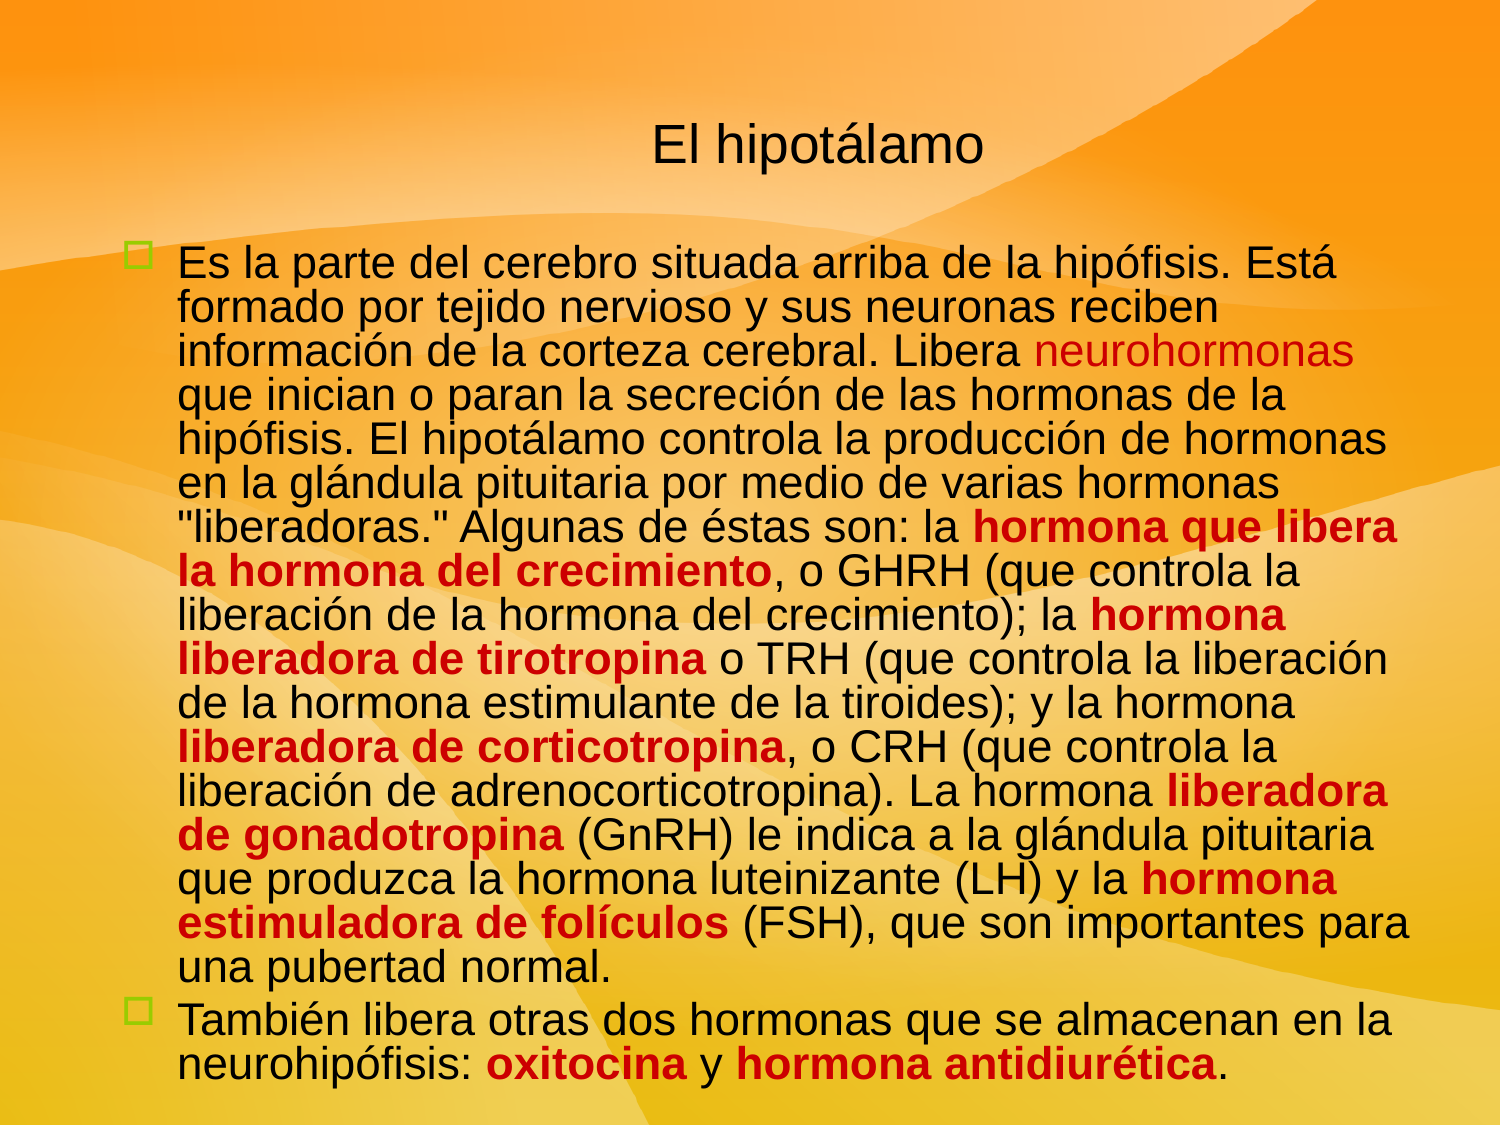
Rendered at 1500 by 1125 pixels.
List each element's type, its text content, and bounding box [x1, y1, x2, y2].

list Es la parte del cerebro situada arriba de la hipófisis. Está formado por tejido nervioso y sus neuronas reciben información de la corteza cerebral. Libera neurohormonas que inician o paran la secreción de las hormonas de la hipófisis. El hipotálamo controla la producción de hormonas en la glándula pituitaria por medio de varias hormonas "liberadoras." Algunas de éstas son: la hormona que libera la hormona del crecimiento, o GHRH (que controla la liberación de la hormona del crecimiento); la hormona liberadora de tirotropina o TRH (que controla la liberación de la hormona estimulante de la tiroides); y la hormona liberadora de corticotropina, o CRH (que controla la liberación de adrenocorticotropina). La hormona liberadora de gonadotropina (GnRH) le indica a la glándula pituitaria que produzca la hormona luteinizante (LH) y la hormona estimuladora de folículos (FSH), que son importantes para una pubertad normal. También libera otras dos hormonas que se almacenan en la neurohipófisis: oxitocina y hormona antidiurética. [106, 236, 1425, 1096]
picture [0, 0, 1500, 1125]
title El hipotálamo [243, 35, 1394, 236]
